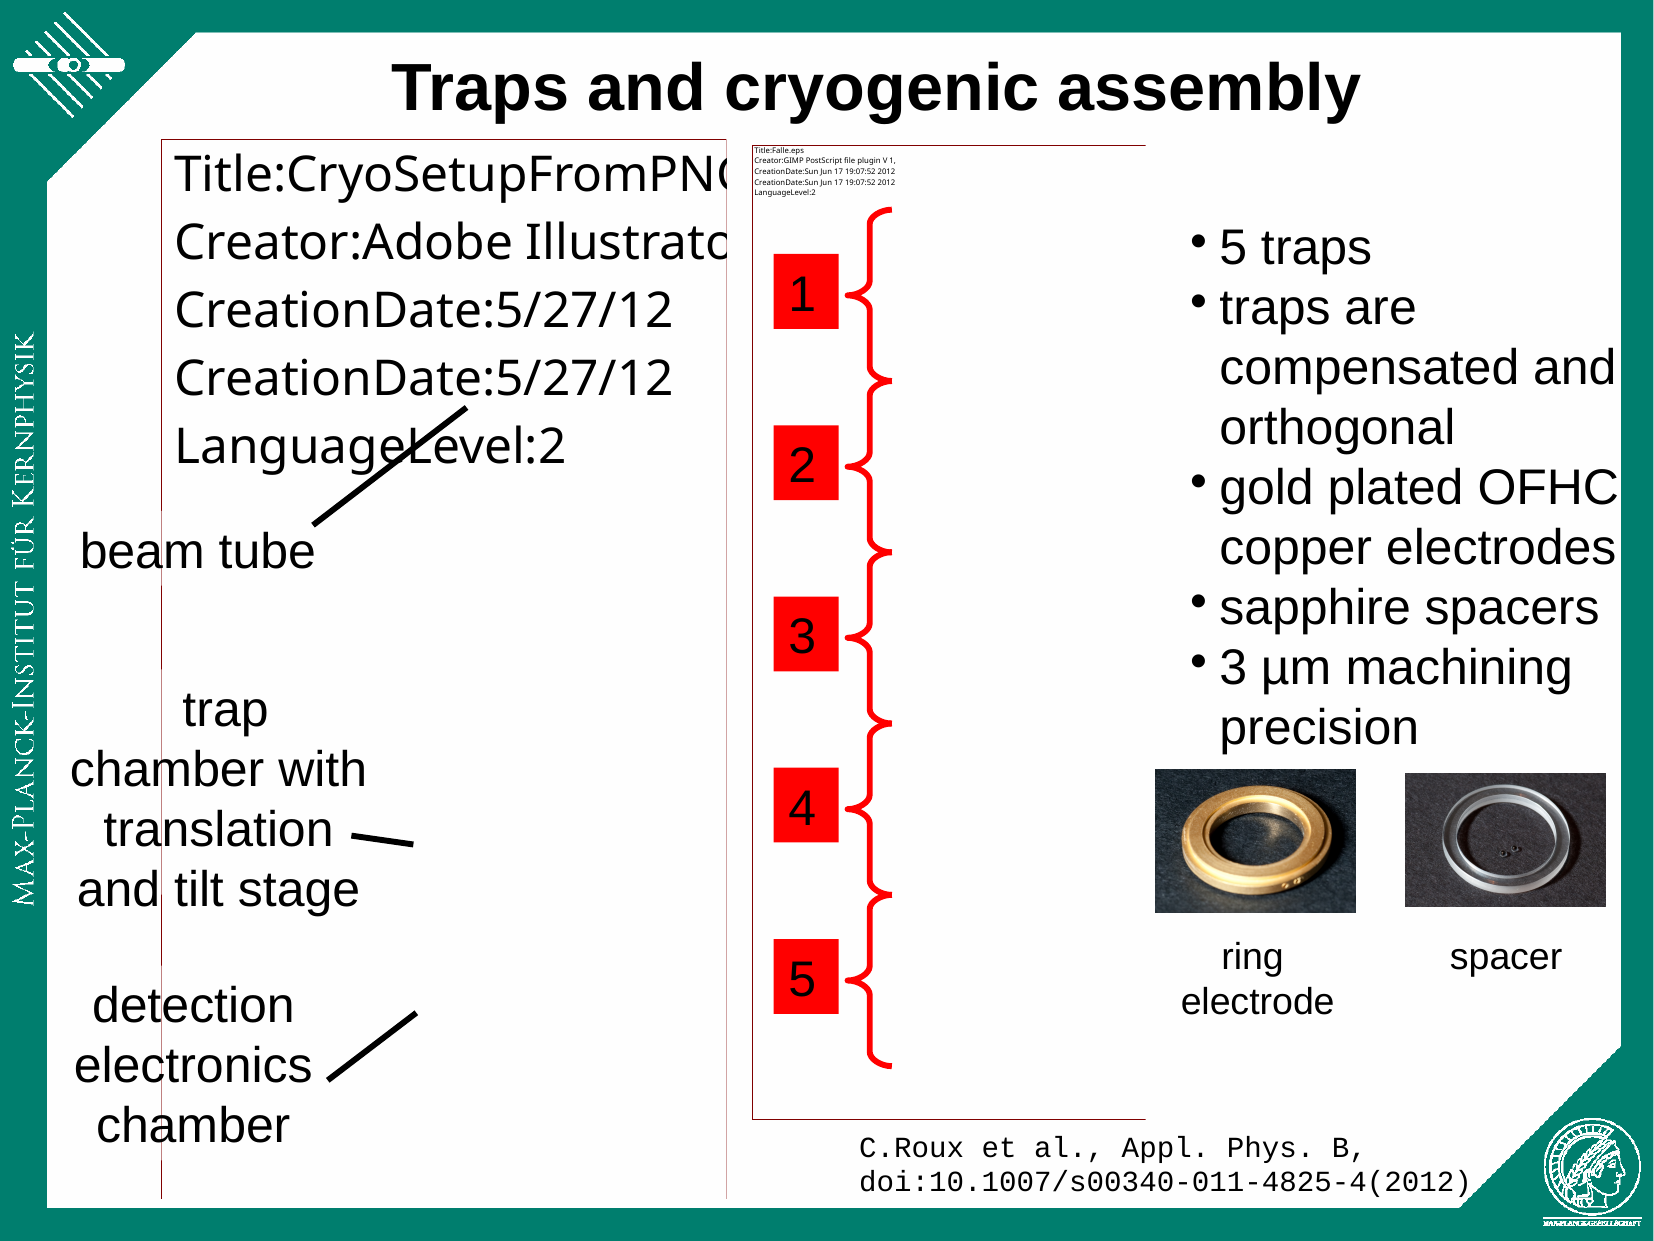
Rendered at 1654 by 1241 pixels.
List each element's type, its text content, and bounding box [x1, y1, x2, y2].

text_box spacer [1405, 924, 1607, 985]
text_box Traps and cryogenic assembly [194, 36, 1559, 132]
text_box beam tube [59, 510, 337, 586]
text_box 4 [773, 767, 839, 843]
text_box trap chamber with translation and tilt stage [53, 669, 384, 895]
text_box C.Roux et al., Appl. Phys. B, doi:10.1007/s00340-011-4825-4(2012) [841, 1123, 1524, 1241]
text_box 5 [773, 939, 839, 1014]
text_box ring electrode [1157, 924, 1359, 1030]
text_box 5 traps traps are compensated and orthogonal gold plated OFHC copper electrodes sapphire spacers 3 µm machining precision [1172, 203, 1654, 591]
text_box 3 [773, 596, 839, 672]
text_box 1 [773, 253, 839, 329]
text_box 2 [773, 425, 839, 501]
text_box detection electronics chamber [59, 965, 328, 1161]
picture [0, 0, 1654, 1241]
